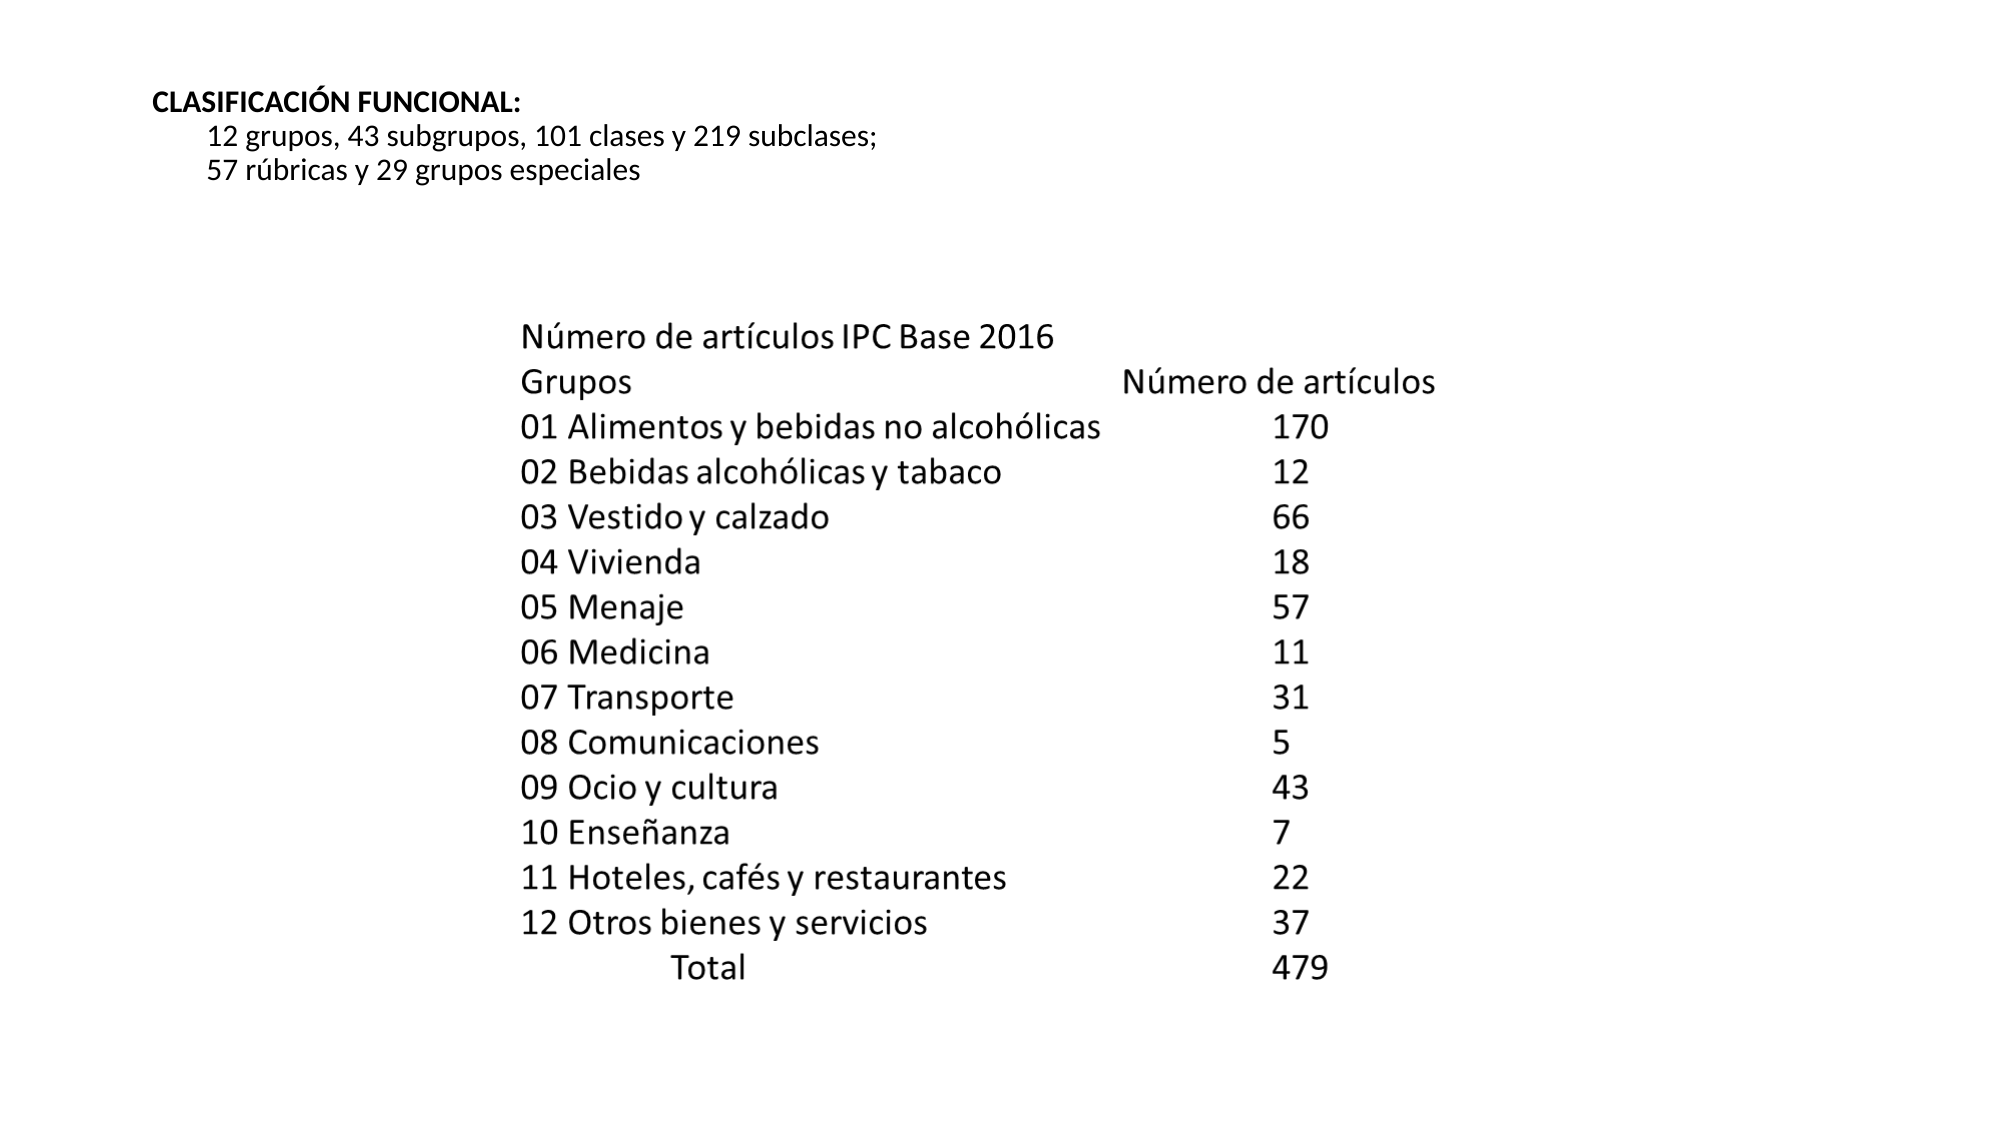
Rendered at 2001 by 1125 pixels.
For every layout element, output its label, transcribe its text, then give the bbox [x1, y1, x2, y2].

picture [497, 300, 1503, 1013]
title CLASIFICACIÓN FUNCIONAL: 12 grupos, 43 subgrupos, 101 clases y 219 subclases; 57 rúbricas y 29 grupos especiales [110, 43, 1863, 234]
